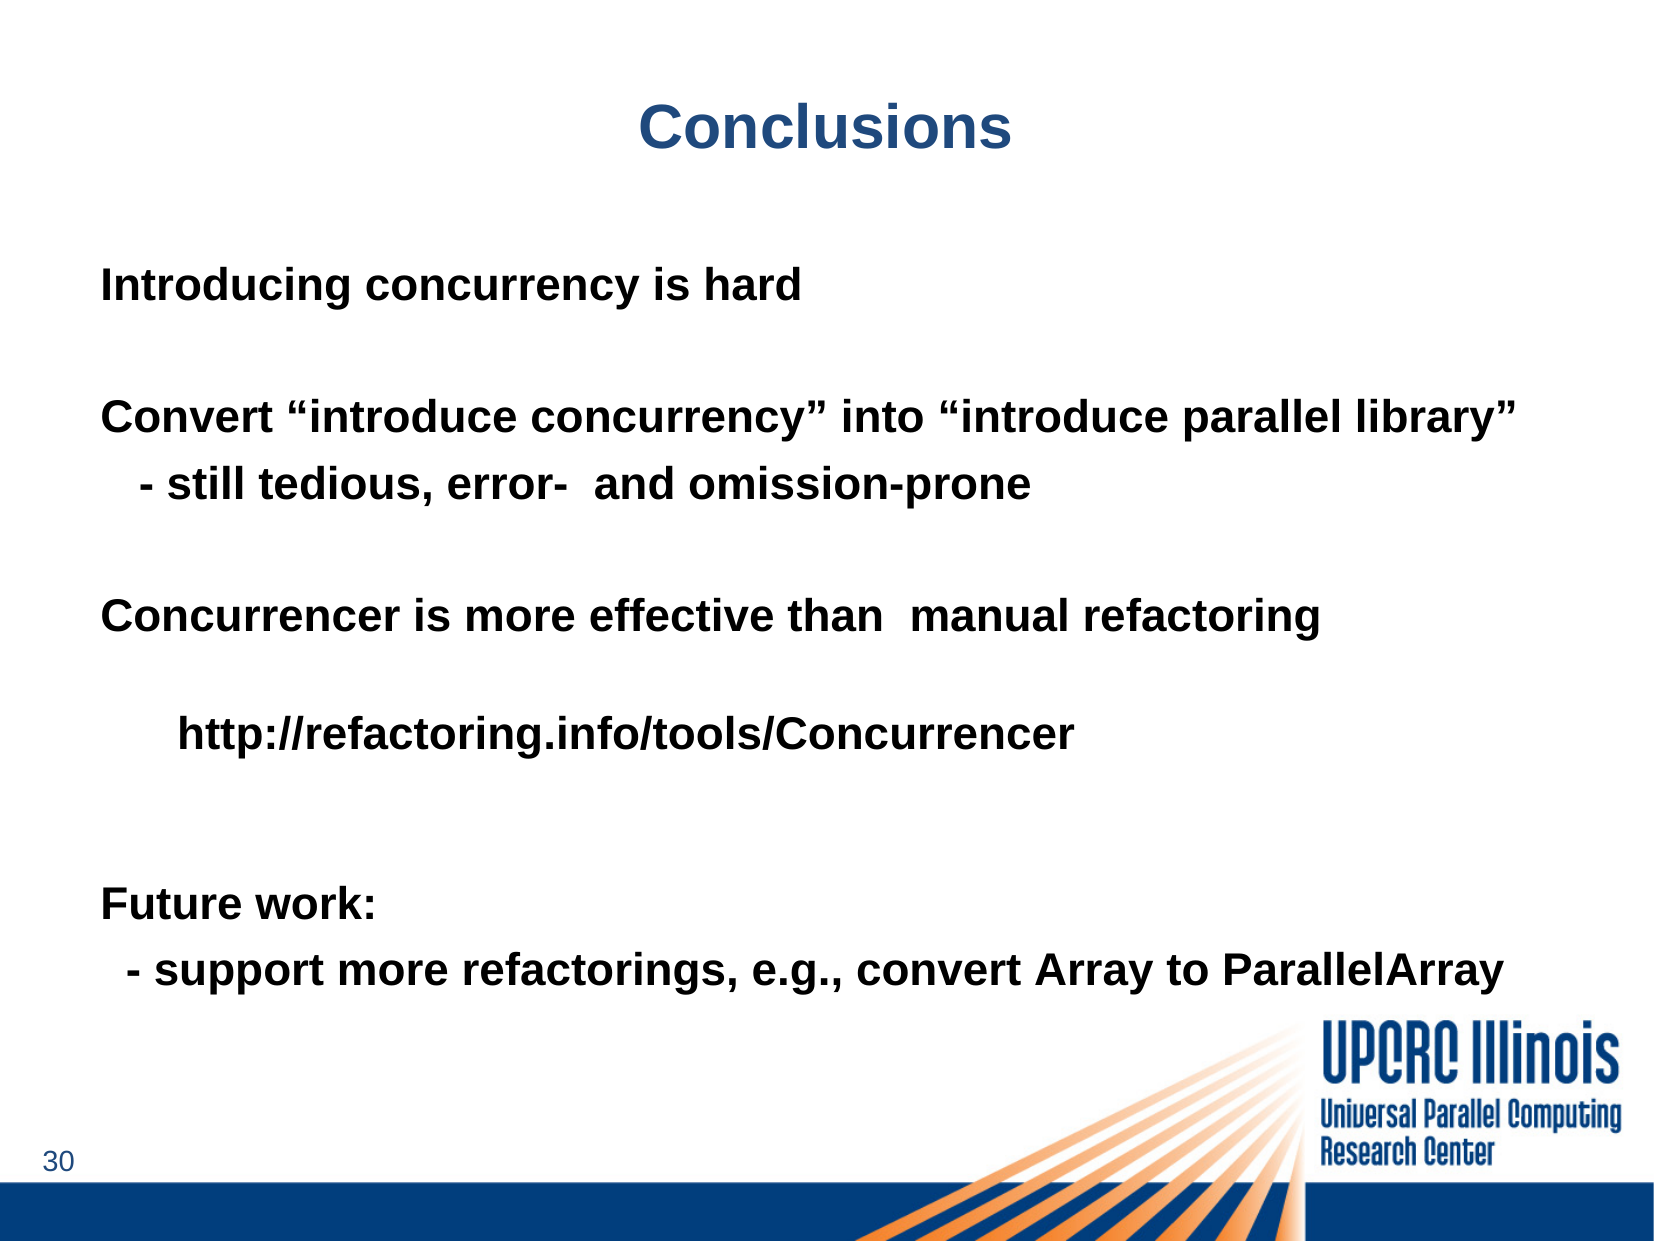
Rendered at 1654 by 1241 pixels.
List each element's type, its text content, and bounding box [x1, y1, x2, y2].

title Conclusions [82, 0, 1570, 259]
list Introducing concurrency is hard Convert “introduce concurrency” into “introduce parallel library” - still tedious, error- and omission-prone Concurrencer is more effective than manual refactoring http://refactoring.info/tools/Concurrencer Future work: - support more refactorings, e.g., convert Array to ParallelArray [82, 260, 1654, 1130]
picture [0, 1005, 1654, 1241]
